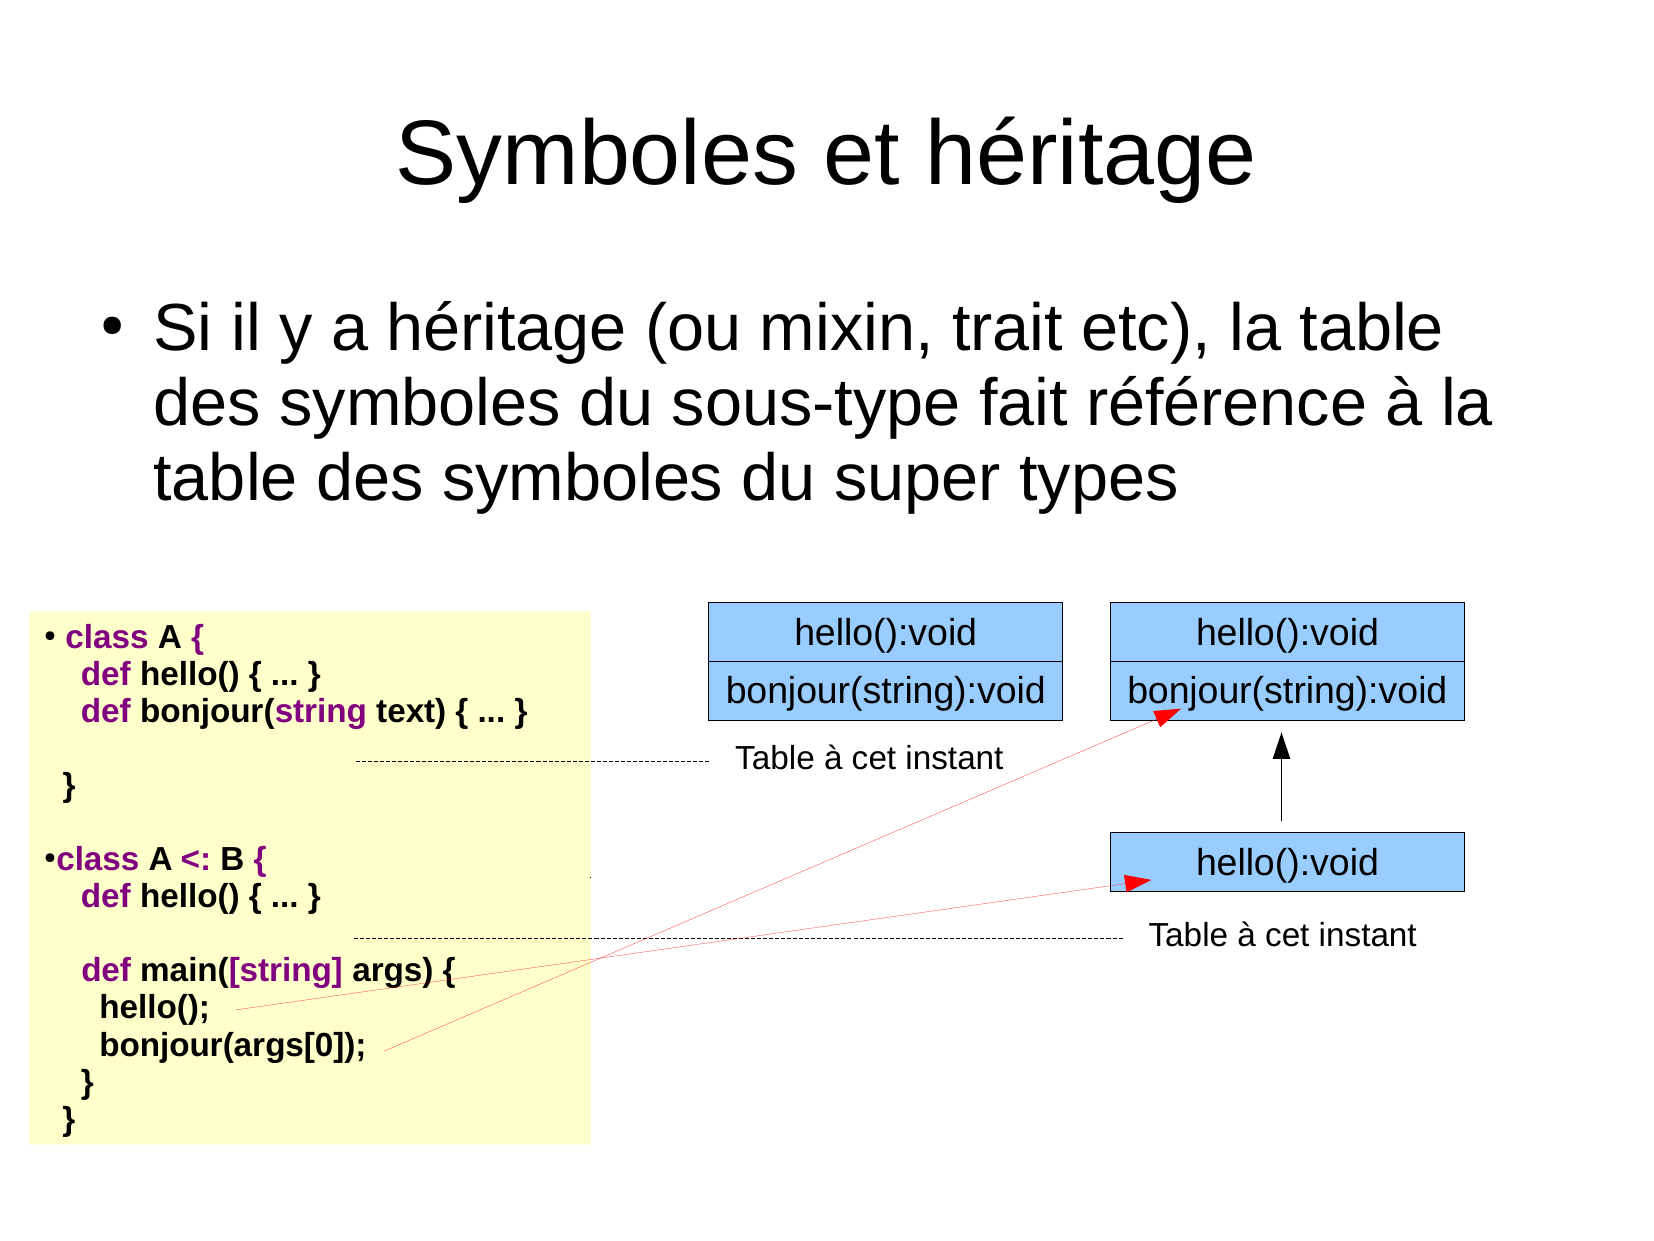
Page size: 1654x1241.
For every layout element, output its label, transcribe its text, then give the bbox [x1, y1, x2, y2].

text_box bonjour(string):void [1110, 661, 1465, 721]
text_box hello():void [708, 602, 1063, 661]
text_box hello():void [1110, 832, 1465, 892]
text_box bonjour(string):void [708, 661, 1063, 721]
list Si il y a héritage (ou mixin, trait etc), la table des symboles du sous-type fait référence à la table des symboles du super types [82, 290, 1571, 515]
text_box Table à cet instant [720, 732, 1023, 785]
title Symboles et héritage [82, 56, 1571, 250]
text_box Table à cet instant [1133, 909, 1437, 962]
text_box hello():void [1110, 602, 1465, 661]
text_box class A { def hello() { ... } def bonjour(string text) { ... } } class A <: B { def hello() { ... } def main([string] args) { hello(); bonjour(args[0]); } } [29, 611, 591, 1145]
